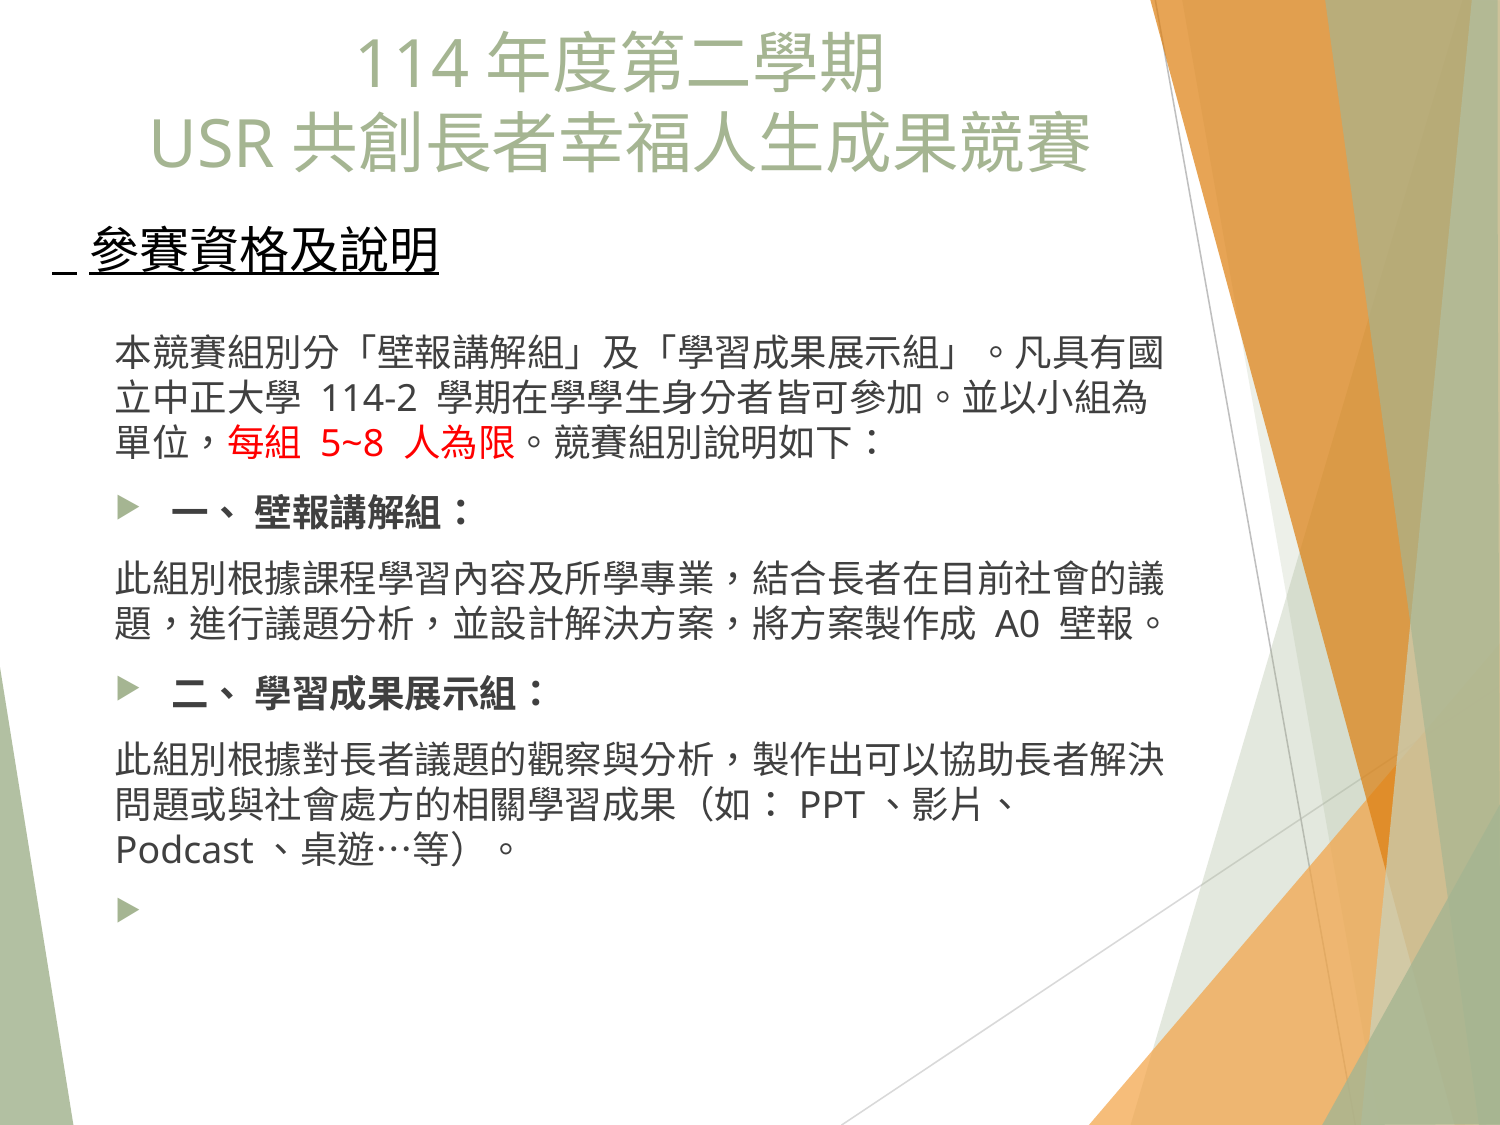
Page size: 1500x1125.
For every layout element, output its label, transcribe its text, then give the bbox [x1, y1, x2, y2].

title 114年度第二學期 USR共創長者幸福人生成果競賽 [99, 13, 1142, 192]
list 本競賽組別分「壁報講解組」及「學習成果展示組」。凡具有國立中正大學 114-2 學期在學學生身分者皆可參加。並以小組為單位，每組 5~8 人為限。競賽組別說明如下： 一、 壁報講解組： 此組別根據課程學習內容及所學專業，結合長者在目前社會的議題，進行議題分析，並設計解決方案，將方案製作成 A0 壁報。 二、 學習成果展示組： 此組別根據對長者議題的觀察與分析，製作出可以協助長者解決問題或與社會處方的相關學習成果（如：PPT、影片、 Podcast、桌遊…等）。 [99, 321, 1183, 1026]
text_box 參賽資格及說明 [37, 210, 1473, 287]
